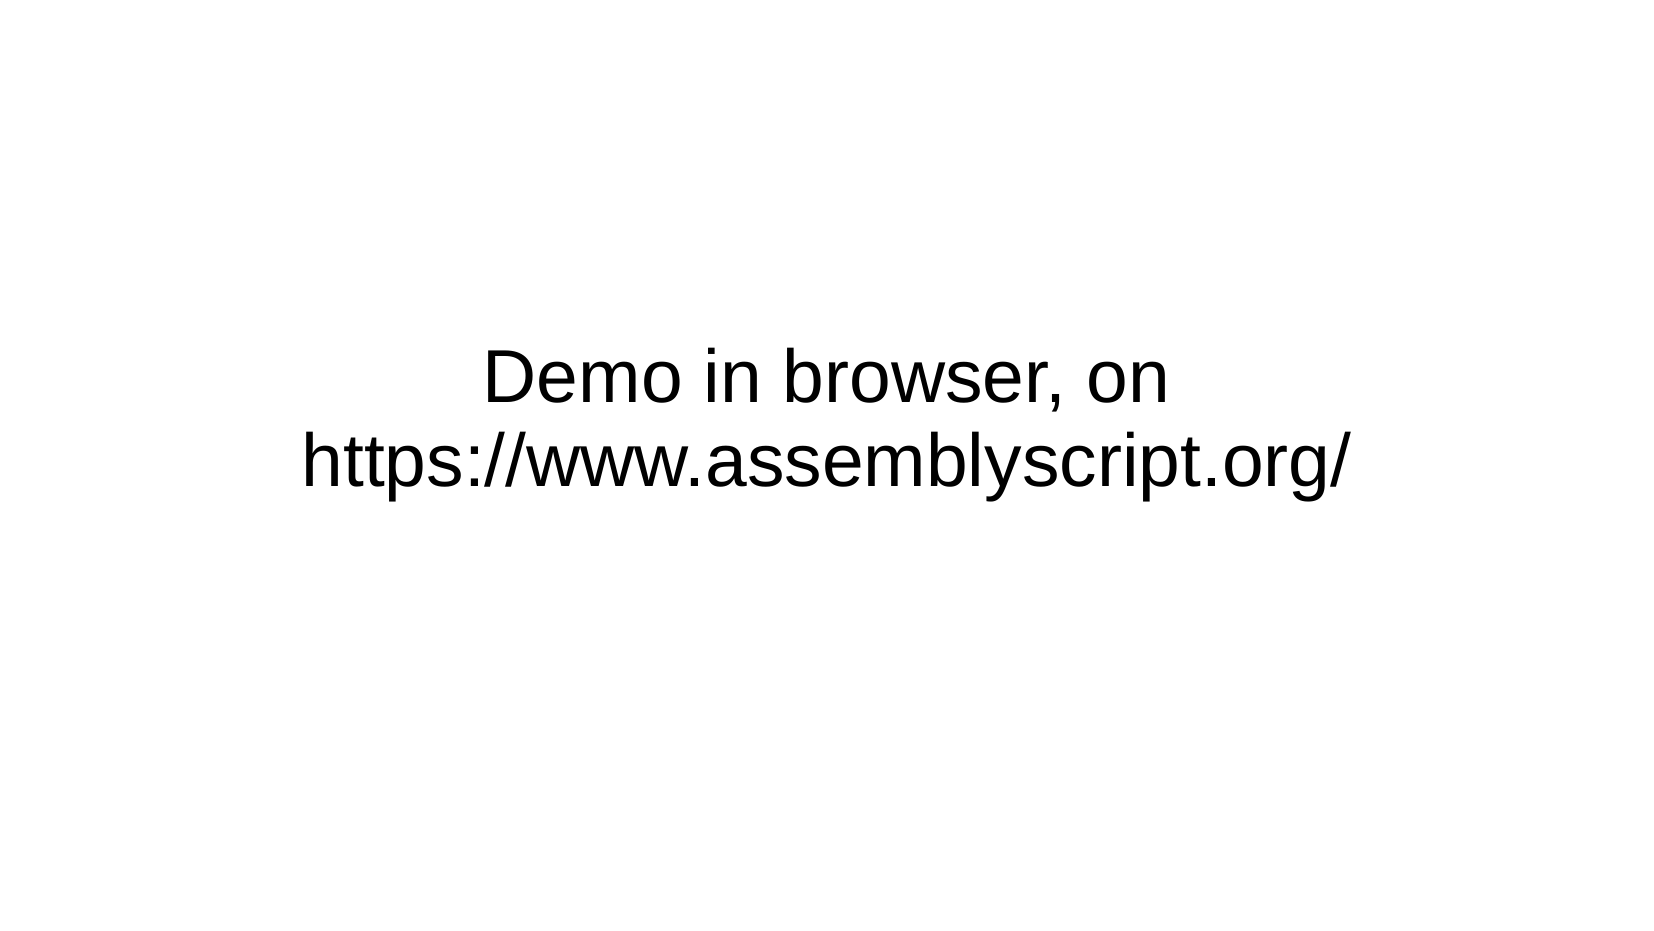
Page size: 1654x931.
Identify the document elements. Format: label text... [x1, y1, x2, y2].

title Demo in browser, on https://www.assemblyscript.org/ [82, 334, 1571, 503]
